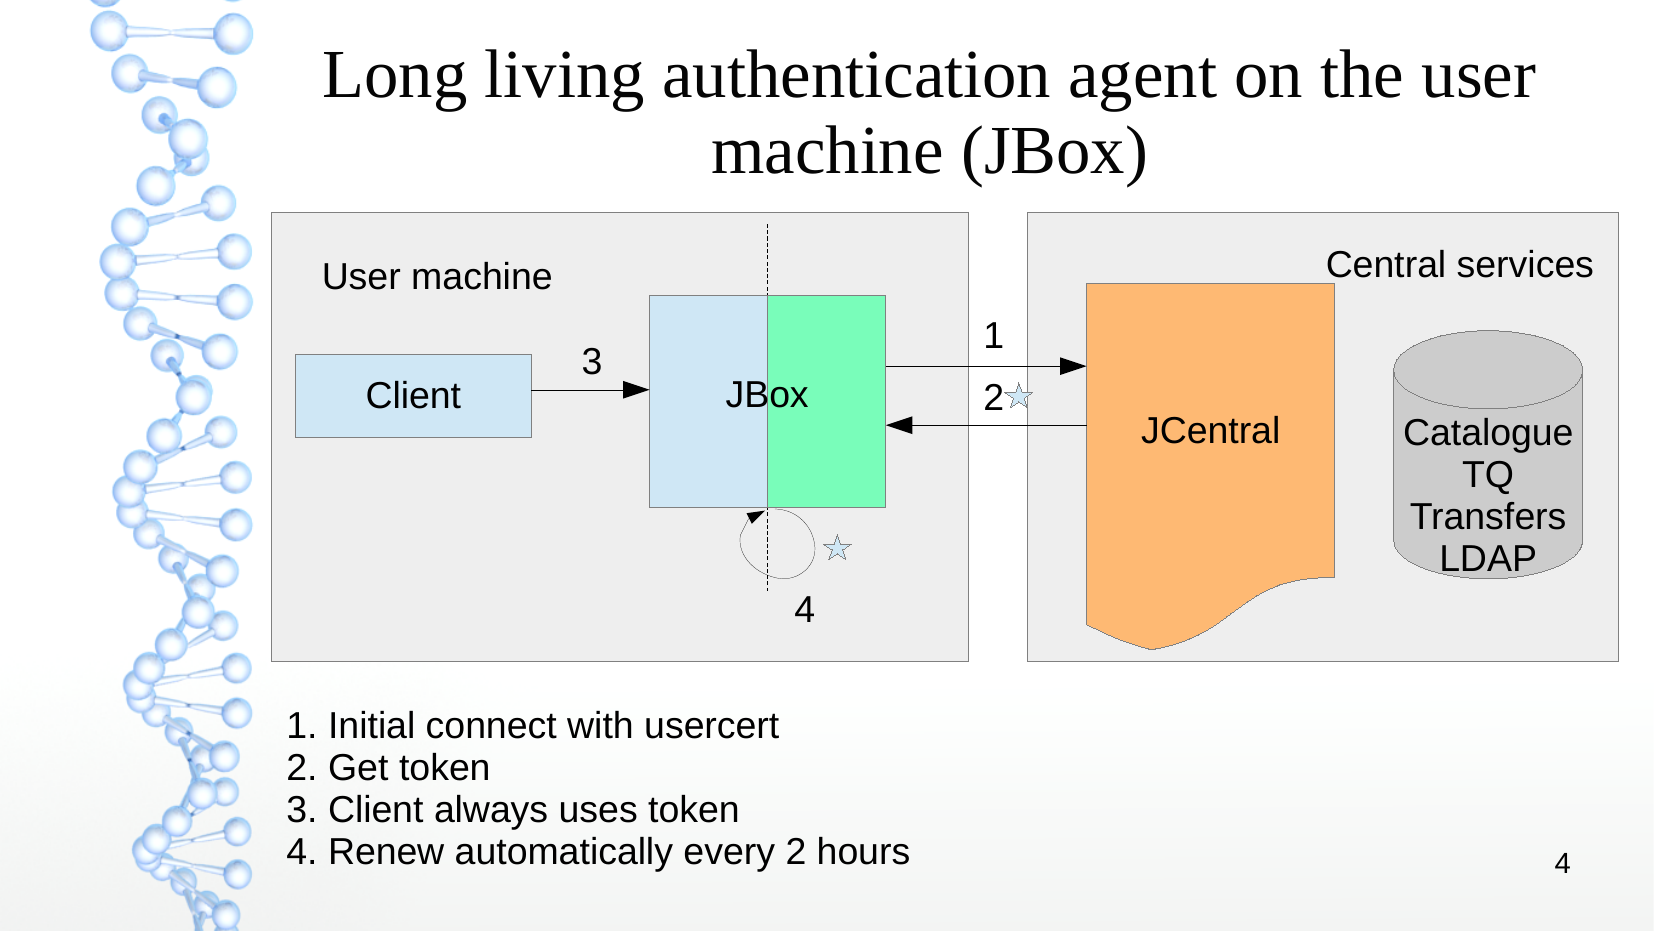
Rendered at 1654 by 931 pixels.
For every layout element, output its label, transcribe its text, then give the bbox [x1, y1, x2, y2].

text_box JBox [710, 366, 875, 423]
text_box 4 [779, 581, 851, 638]
text_box 1 [968, 307, 1040, 364]
text_box JCentral [1086, 283, 1335, 650]
text_box 3 [566, 333, 638, 390]
text_box 1. Initial connect with usercert 2. Get token 3. Client always uses token 4. Renew automatically every 2 hours [271, 696, 1501, 878]
text_box Client [295, 354, 532, 438]
text_box [1027, 367, 1086, 425]
text_box User machine [307, 248, 591, 305]
picture [0, 0, 1654, 931]
text_box [1004, 382, 1033, 408]
title Long living authentication agent on the user machine (JBox) [265, 35, 1595, 189]
text_box [1027, 335, 1619, 662]
text_box [1027, 212, 1619, 366]
text_box Catalogue TQ Transfers LDAP [1393, 335, 1583, 579]
text_box 2 [968, 368, 1040, 426]
text_box [271, 212, 969, 662]
text_box Central services [1311, 236, 1619, 335]
